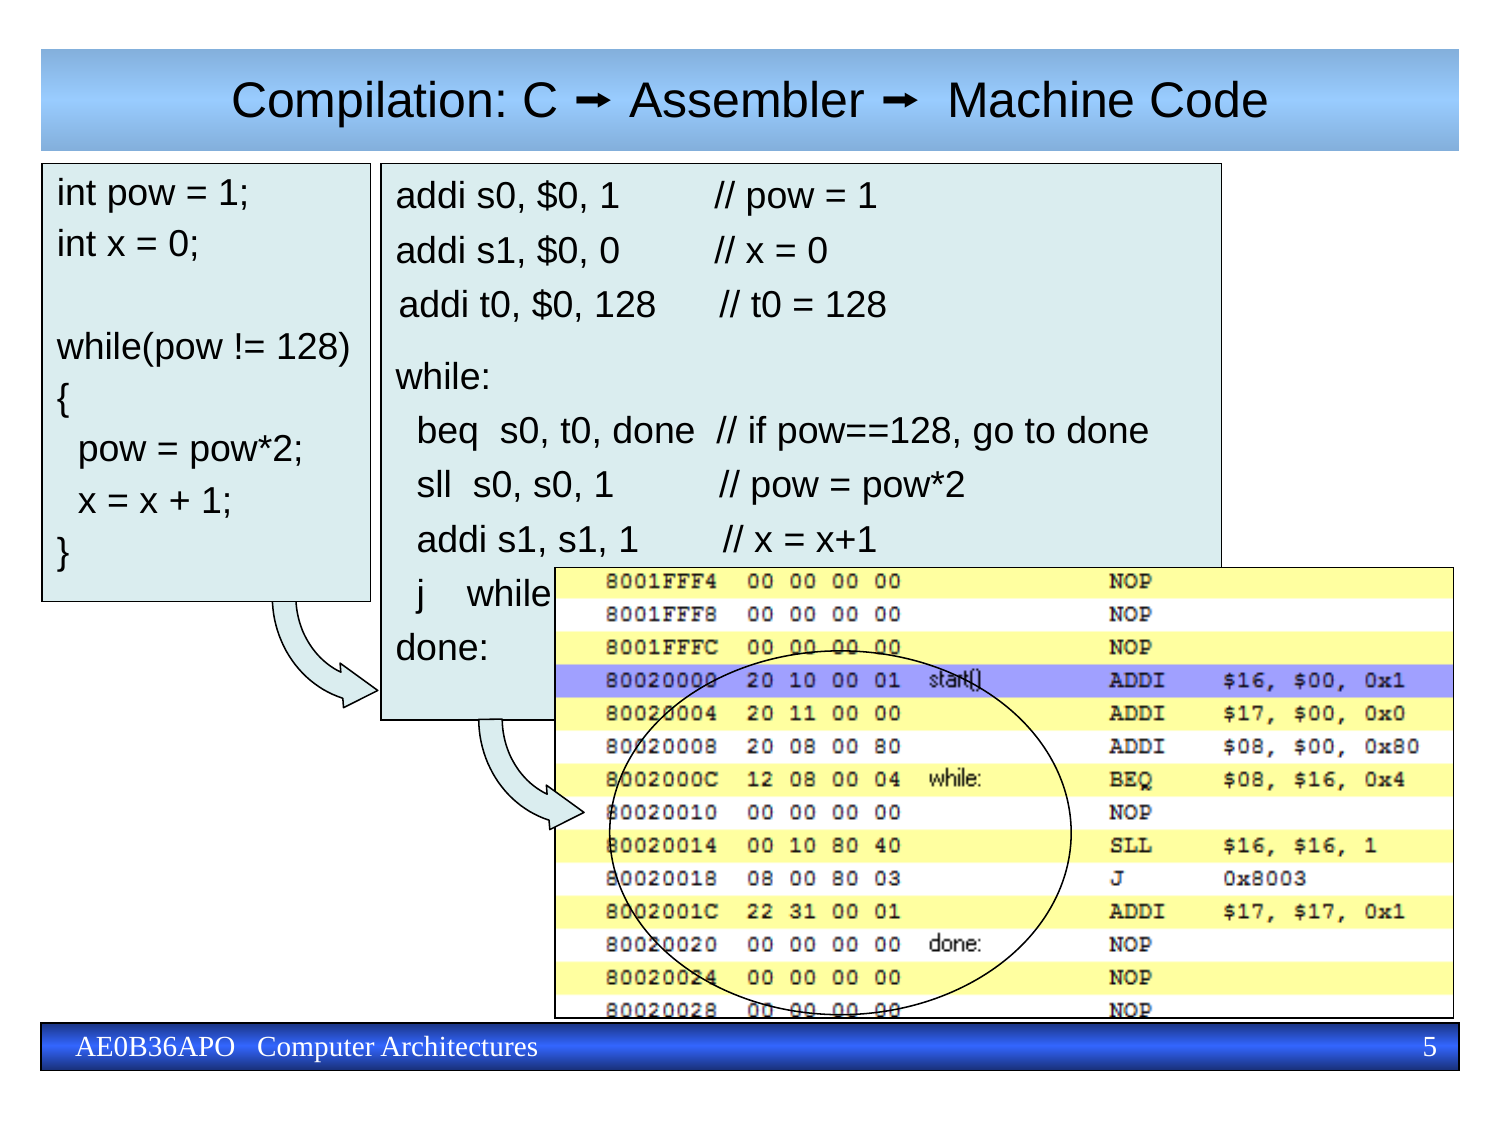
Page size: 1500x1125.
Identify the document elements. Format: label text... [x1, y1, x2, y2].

list int pow = 1; int x = 0; while(pow != 128) { pow = pow*2; x = x + 1; } [41, 163, 371, 602]
text_box [272, 602, 378, 708]
picture [555, 568, 1453, 1018]
text_box addi s0, $0, 1 // pow = 1 addi s1, $0, 0 // x = 0 addi t0, $0, 128 // t0 = 128 while: beq s0, t0, done // if pow==128, go to done sll s0, s0, 1 // pow = pow*2 addi s1, s1, 1 // x = x+1 j while done: [380, 163, 1222, 720]
text_box [478, 719, 585, 830]
title Compilation: C  Assembler  Machine Code [41, 49, 1459, 151]
